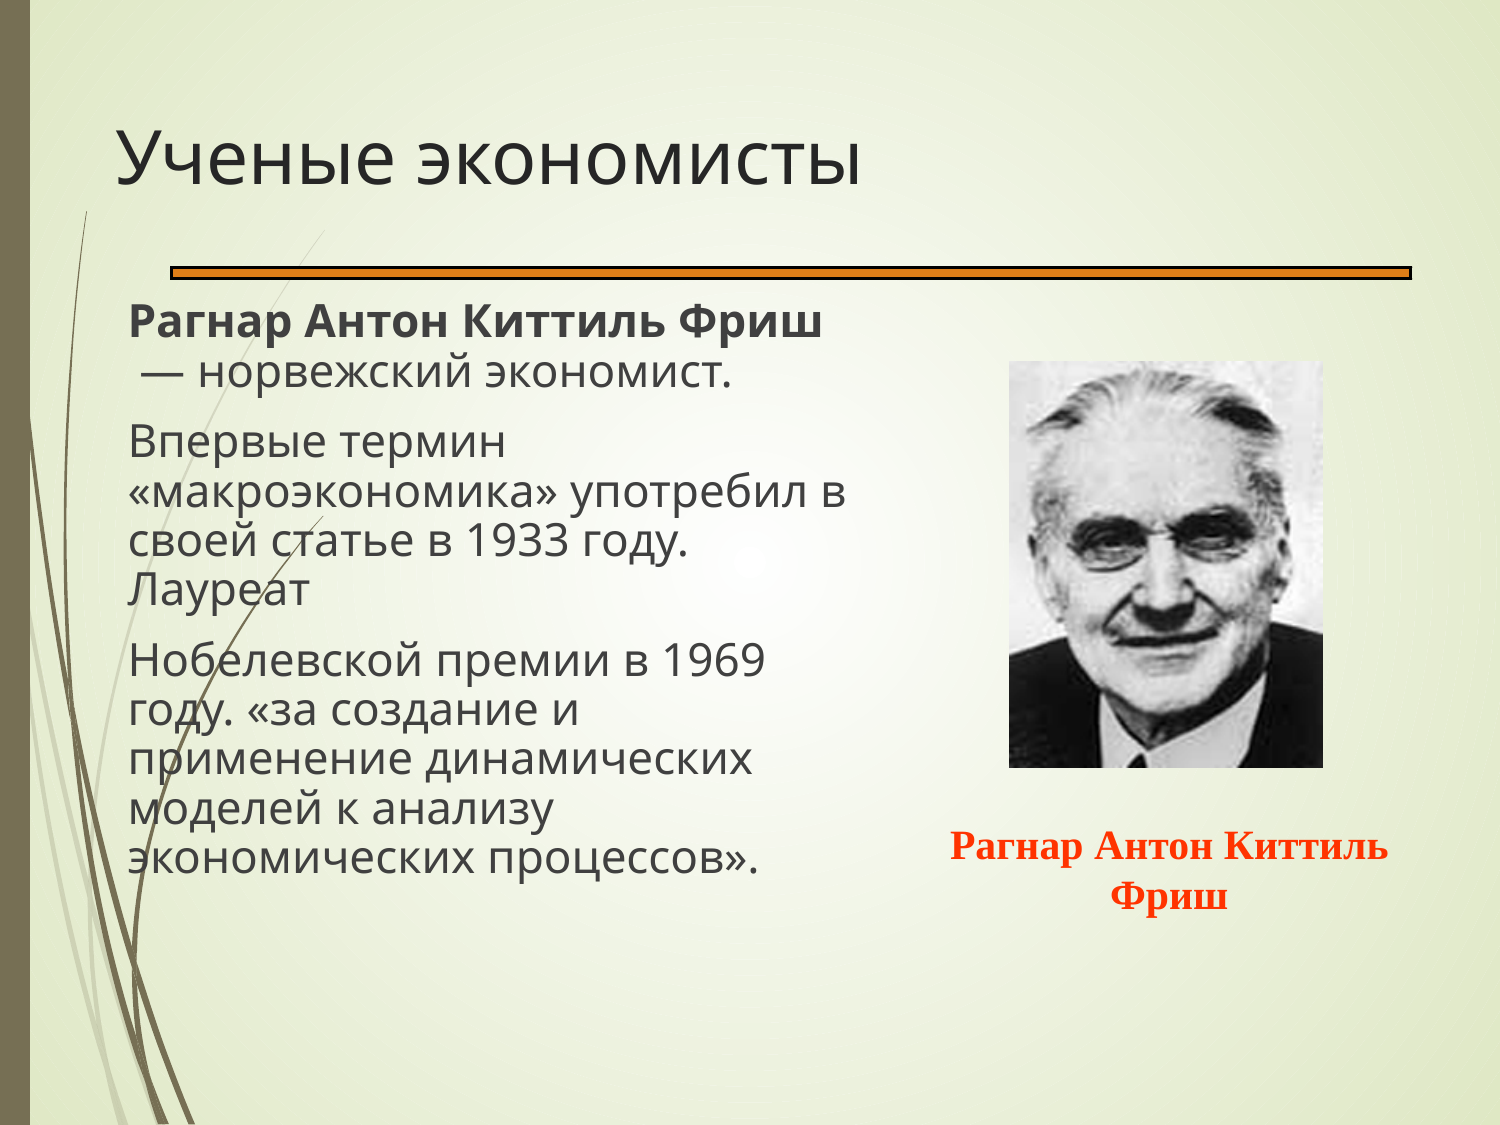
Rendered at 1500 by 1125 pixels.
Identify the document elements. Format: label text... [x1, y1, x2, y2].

picture [1009, 361, 1323, 768]
text_box [171, 267, 1412, 279]
text_box Рагнар Антон Киттиль Фриш [891, 810, 1447, 926]
list Рагнар Антон Киттиль Фриш — норвежский экономист. Впервые термин «макроэкономика» употребил в своей статье в 1933 году. Лауреат Нобелевской премии в 1969 году. «за создание и применение динамических моделей к анализу экономических процессов». [112, 290, 880, 917]
title Ученые экономисты [100, 101, 1376, 290]
